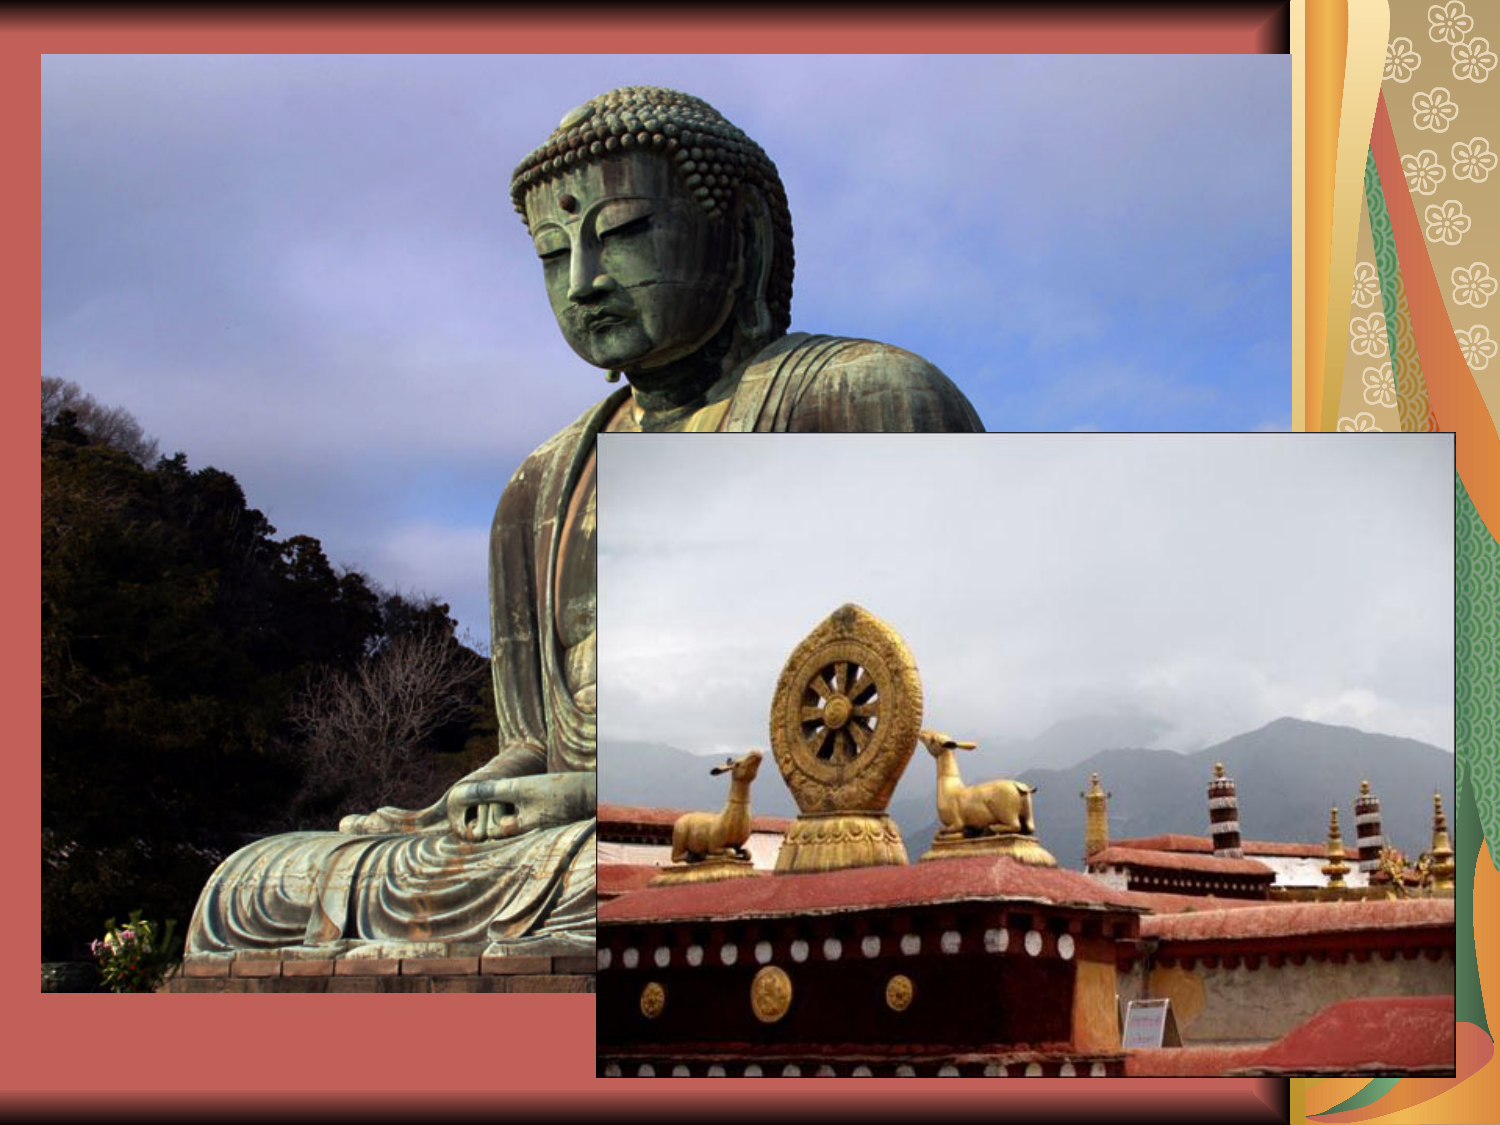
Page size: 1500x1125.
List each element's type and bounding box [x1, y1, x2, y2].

picture [41, 54, 1500, 1078]
